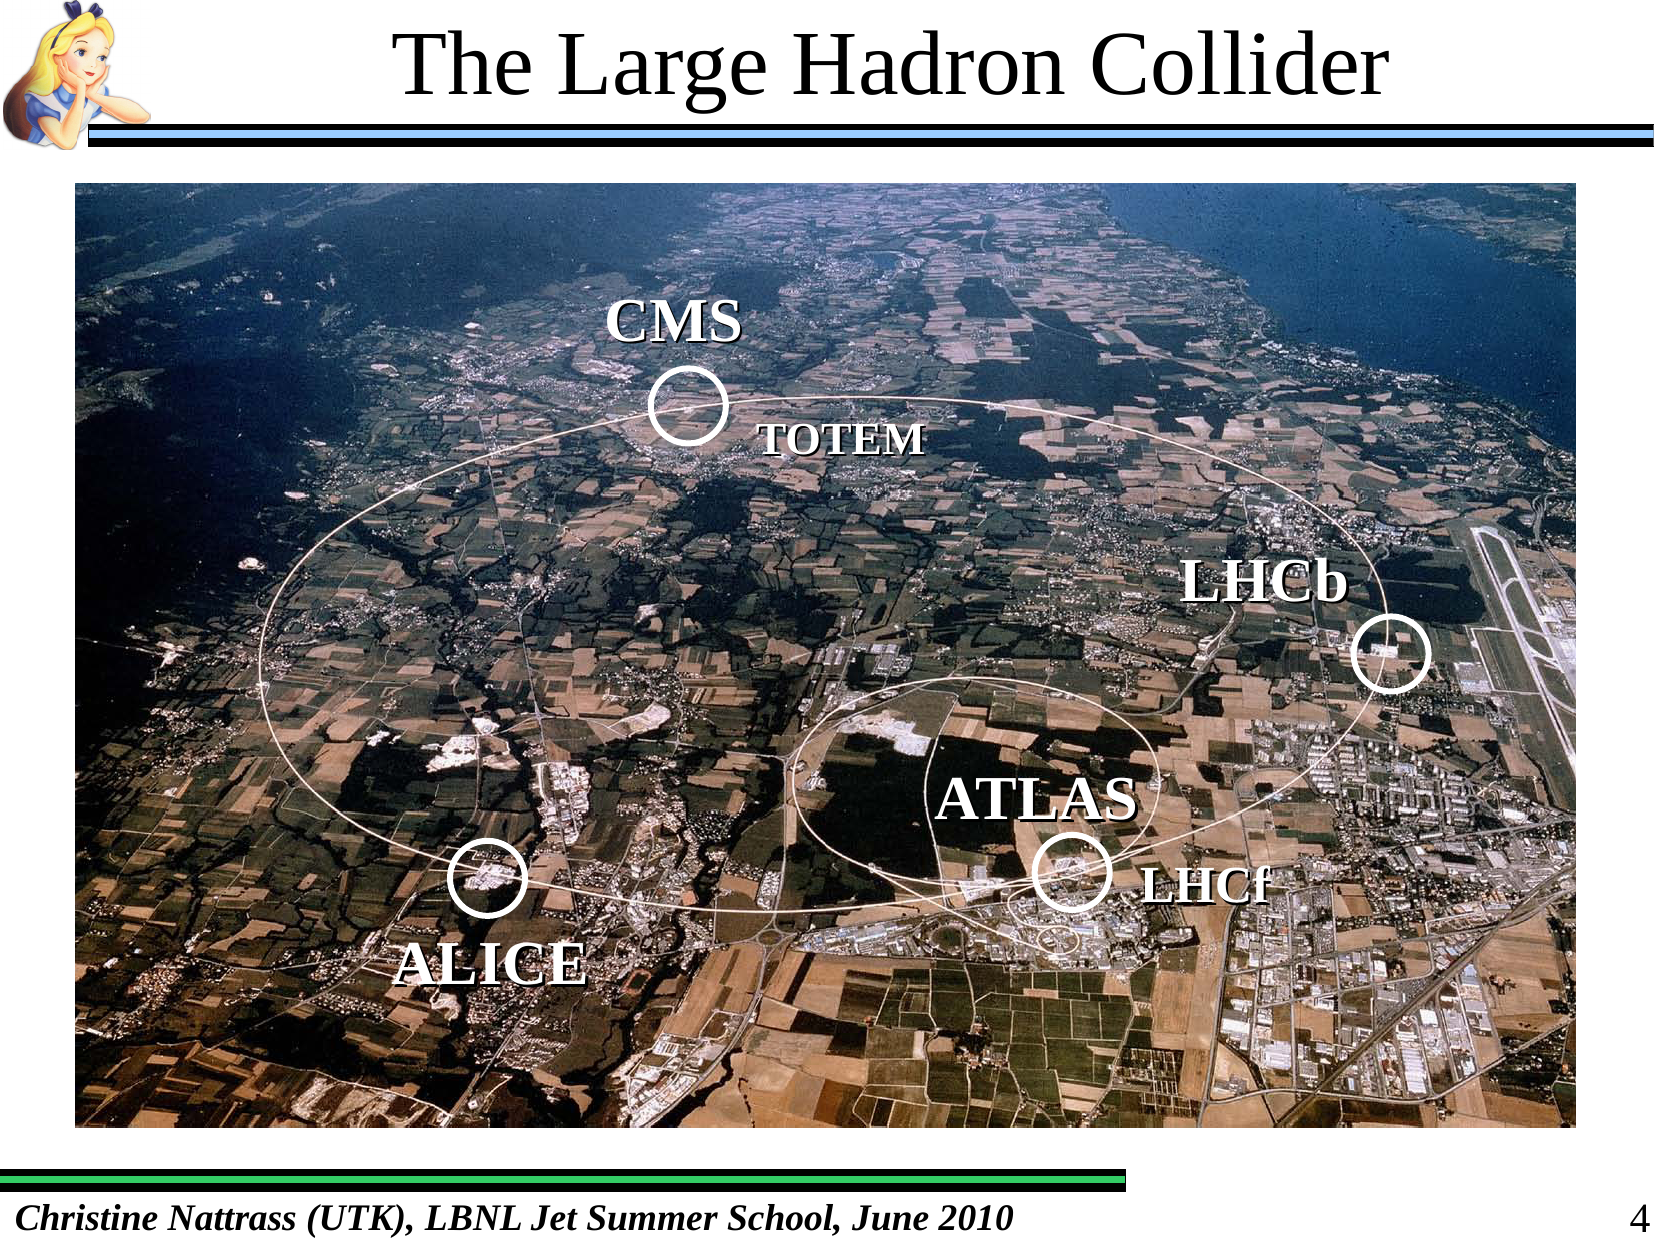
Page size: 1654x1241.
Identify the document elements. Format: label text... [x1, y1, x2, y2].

title The Large Hadron Collider [129, 12, 1654, 115]
text_box LHCf [1125, 849, 1359, 942]
text_box LHCb [1164, 537, 1390, 689]
text_box ATLAS [920, 756, 1296, 907]
text_box CMS [589, 278, 965, 429]
text_box TOTEM [741, 406, 975, 500]
text_box ALICE [376, 921, 752, 1072]
picture [3, 0, 151, 150]
picture [75, 183, 1576, 1128]
